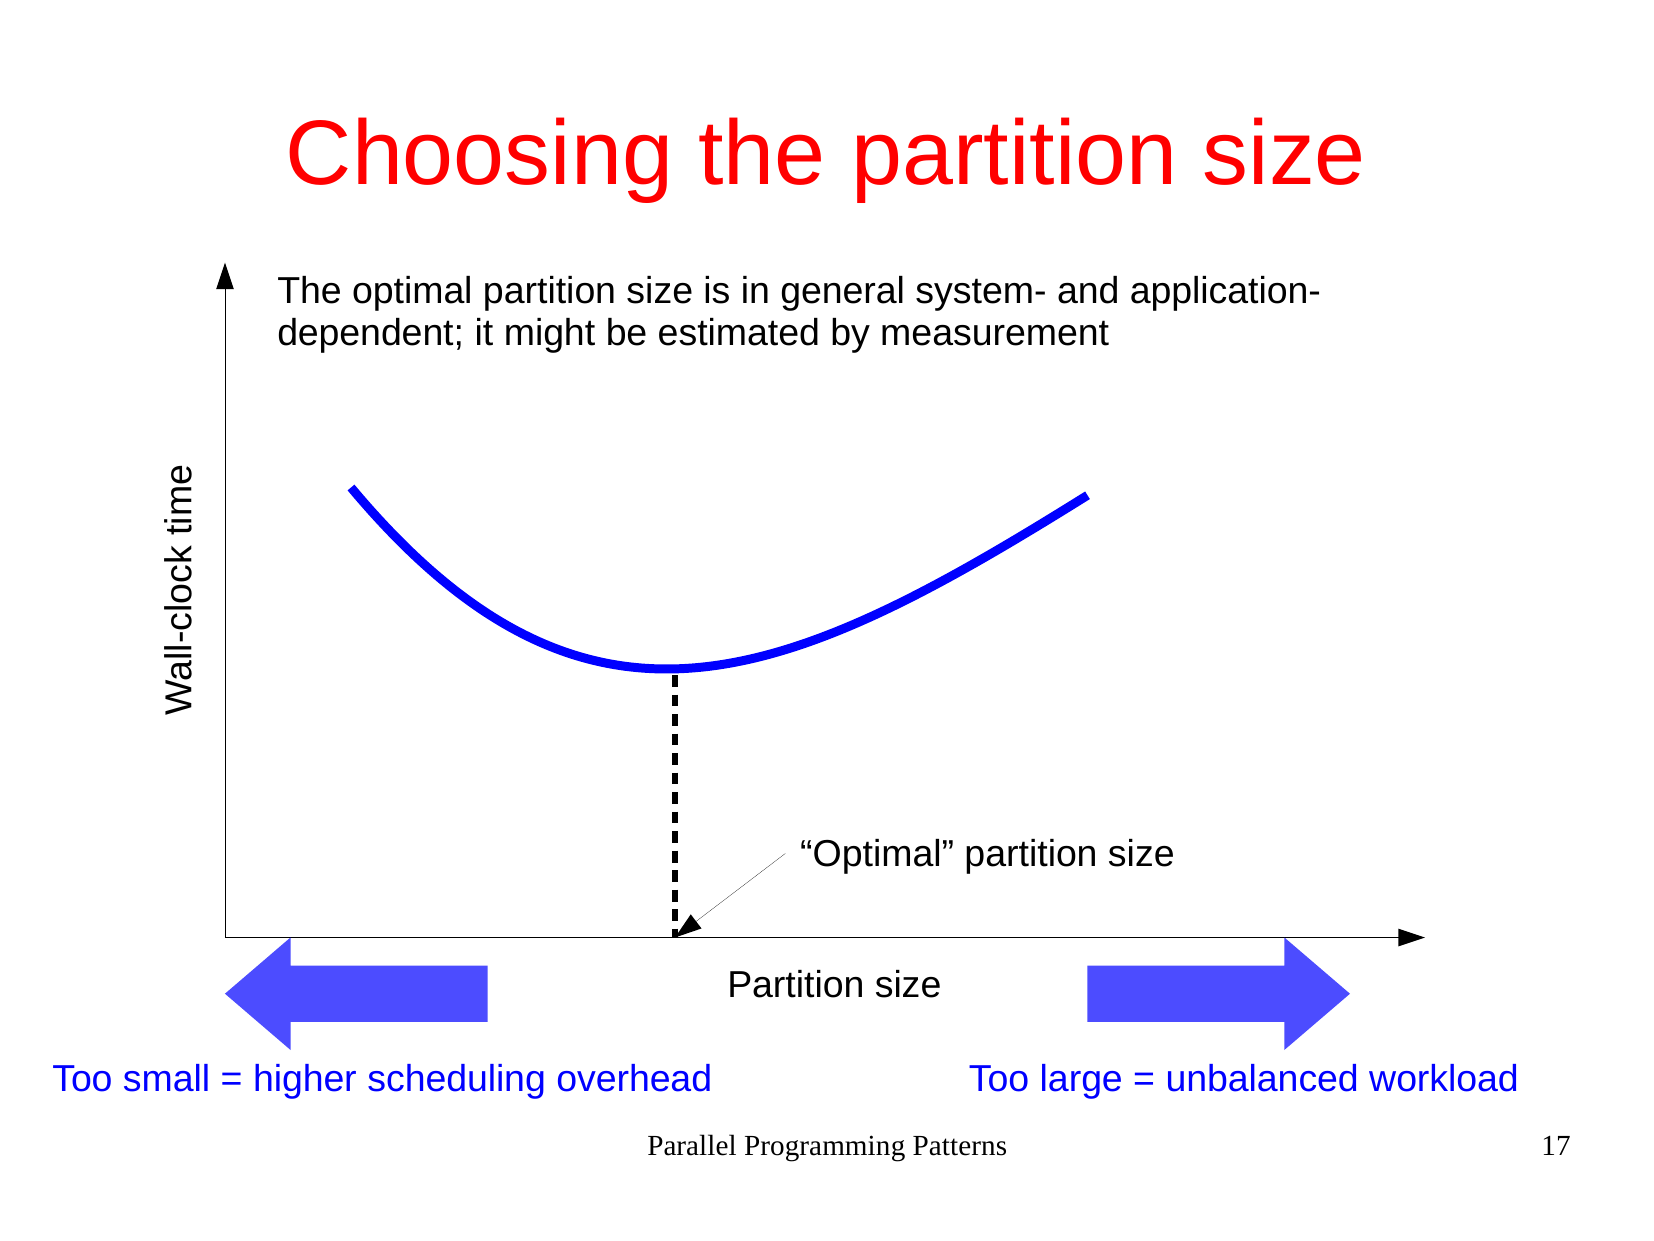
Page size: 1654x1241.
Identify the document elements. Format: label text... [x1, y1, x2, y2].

text_box The optimal partition size is in general system- and application-dependent; it might be estimated by measurement [262, 262, 1351, 362]
text_box Too small = higher scheduling overhead [37, 1050, 728, 1107]
text_box Wall-clock time [150, 449, 207, 730]
text_box [224, 937, 488, 1050]
text_box Too large = unbalanced workload [954, 1050, 1538, 1107]
title Choosing the partition size [82, 49, 1571, 257]
text_box Partition size [712, 955, 957, 1013]
text_box “Optimal” partition size [785, 825, 1190, 882]
text_box [1087, 937, 1351, 1050]
